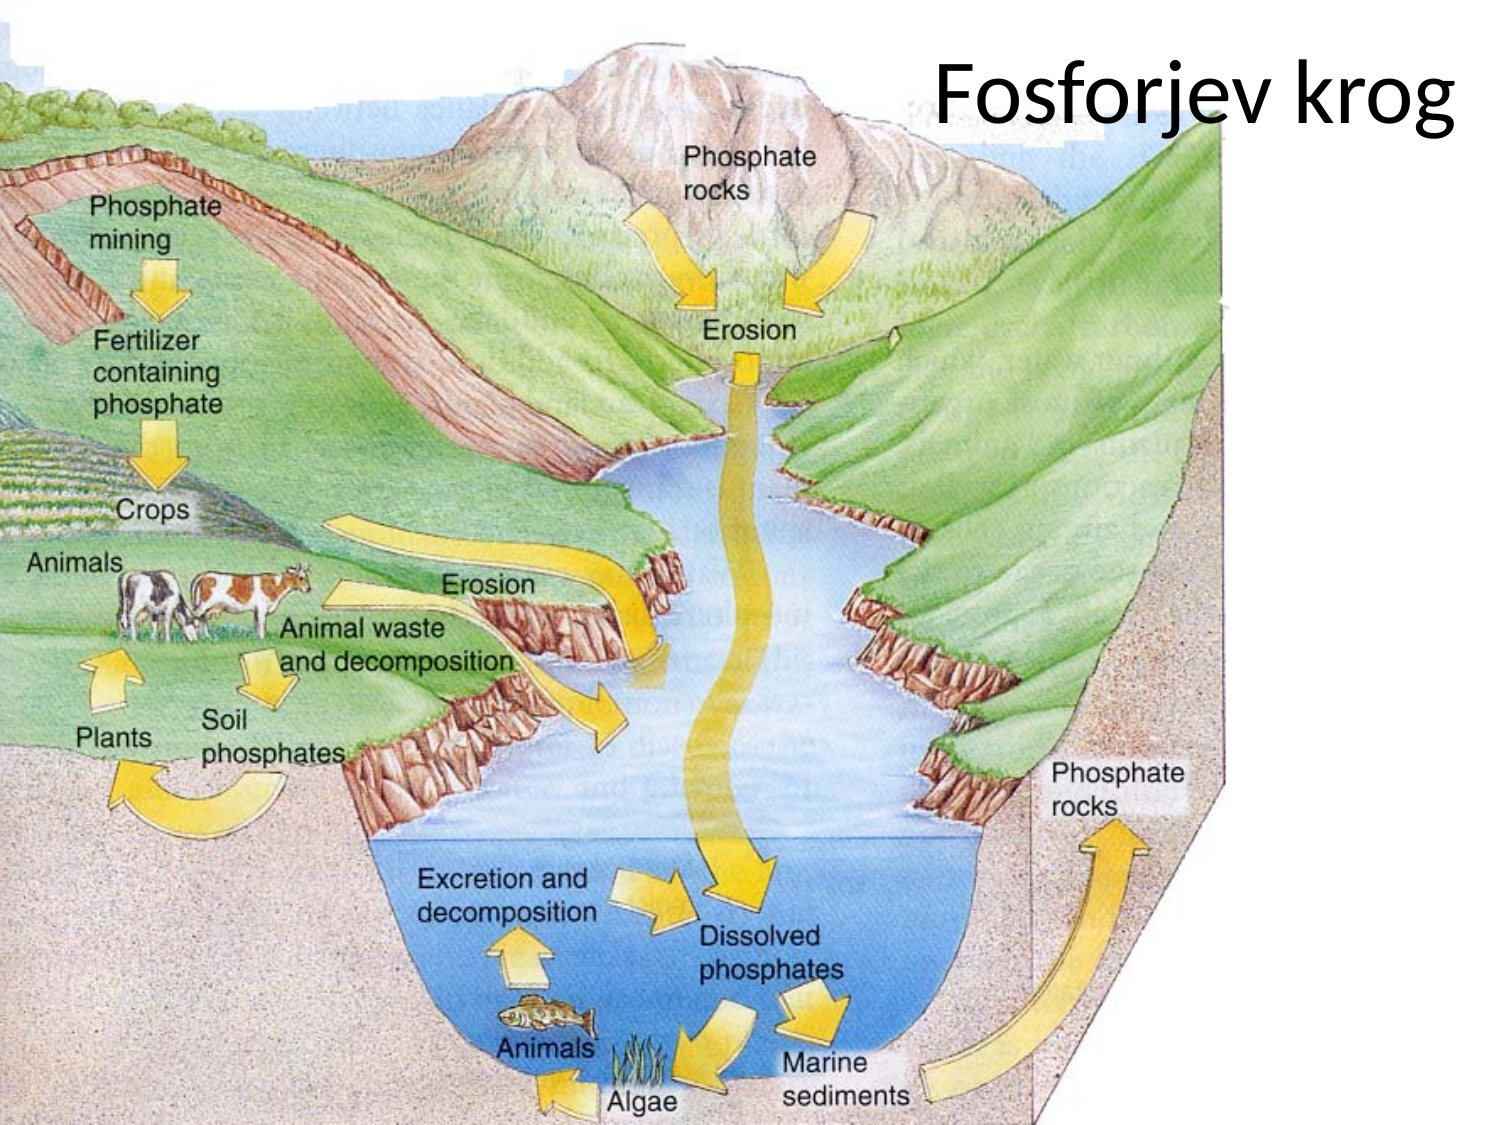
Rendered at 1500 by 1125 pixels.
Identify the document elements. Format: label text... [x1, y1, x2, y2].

picture [0, 0, 1231, 1125]
title Fosforjev krog [891, 0, 1500, 173]
